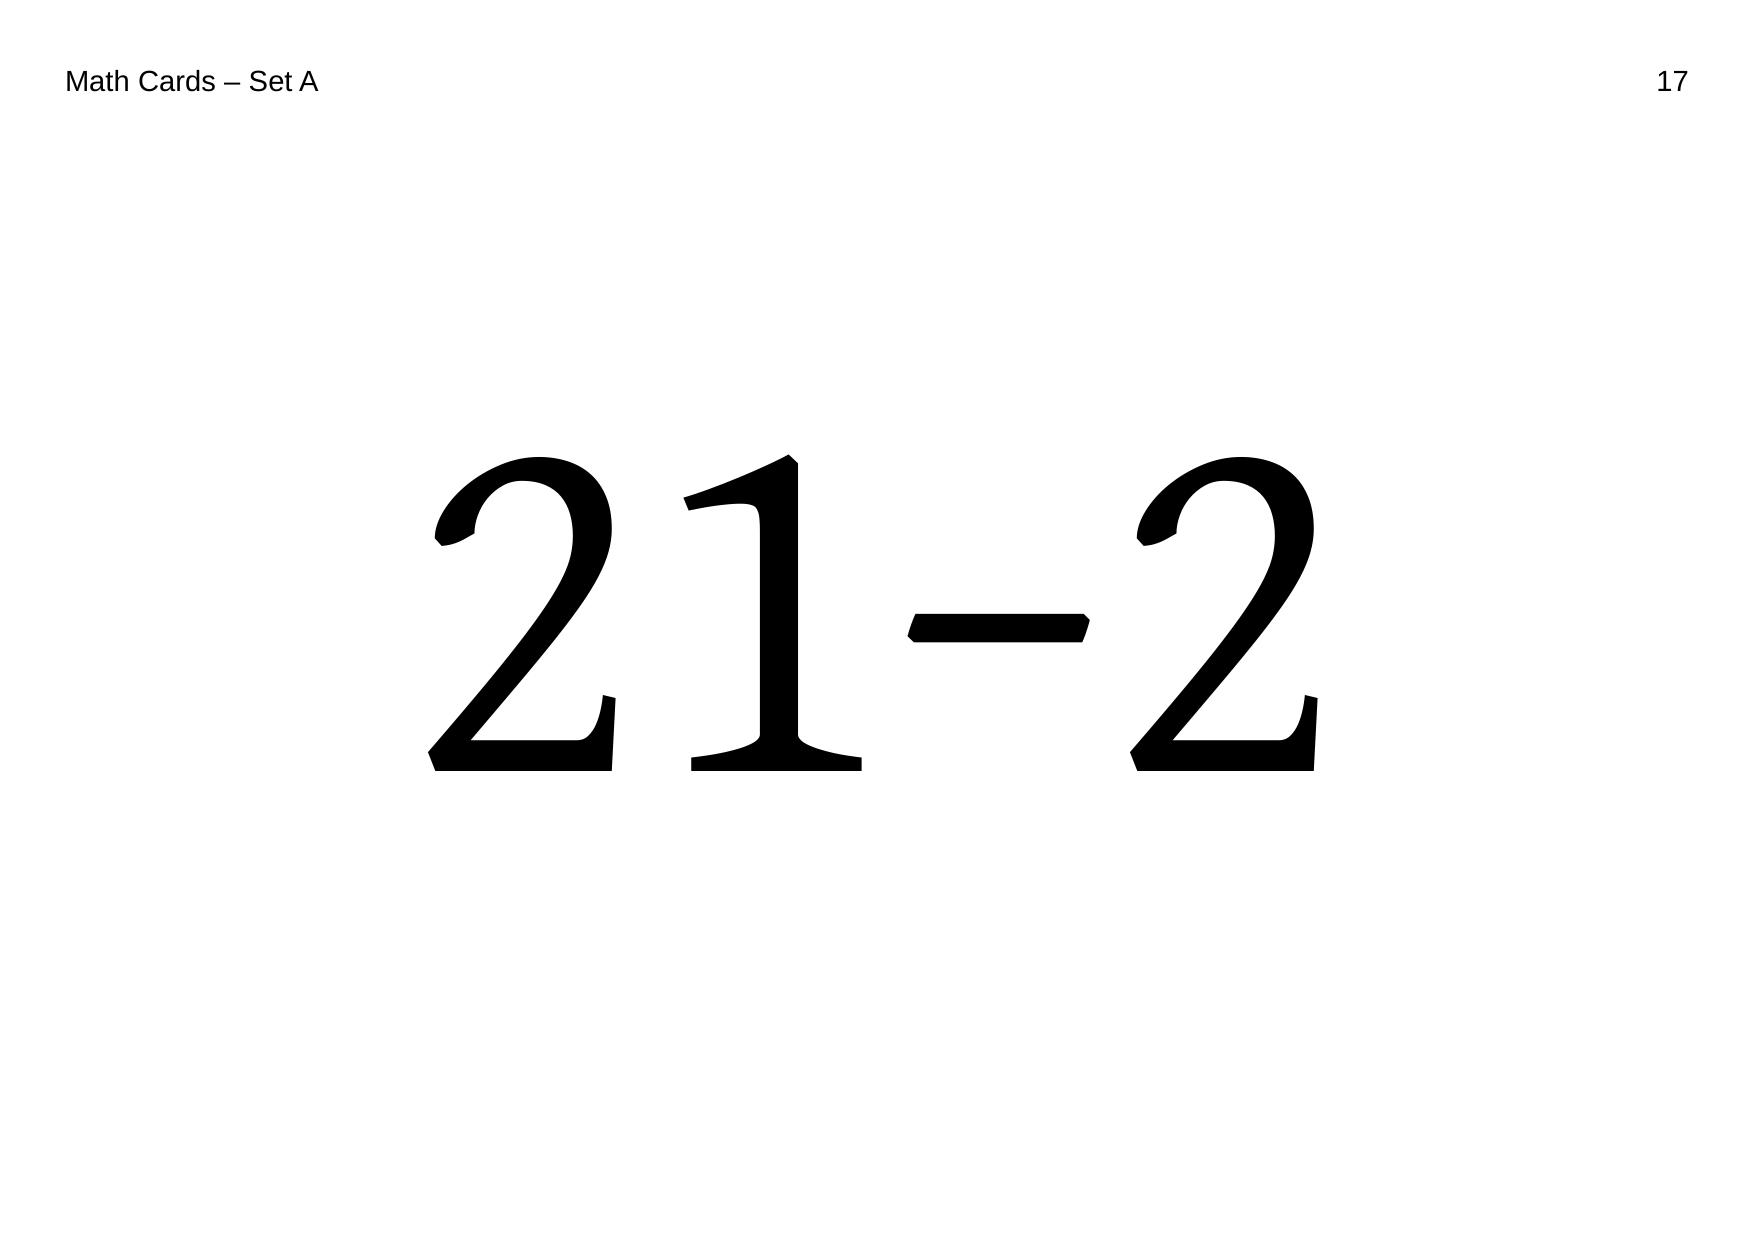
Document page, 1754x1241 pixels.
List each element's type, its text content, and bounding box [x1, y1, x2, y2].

text_box Math Cards – Set A [59, 59, 326, 104]
text_box 17 [1650, 59, 1695, 104]
text_box 21−2 [397, 318, 1357, 922]
